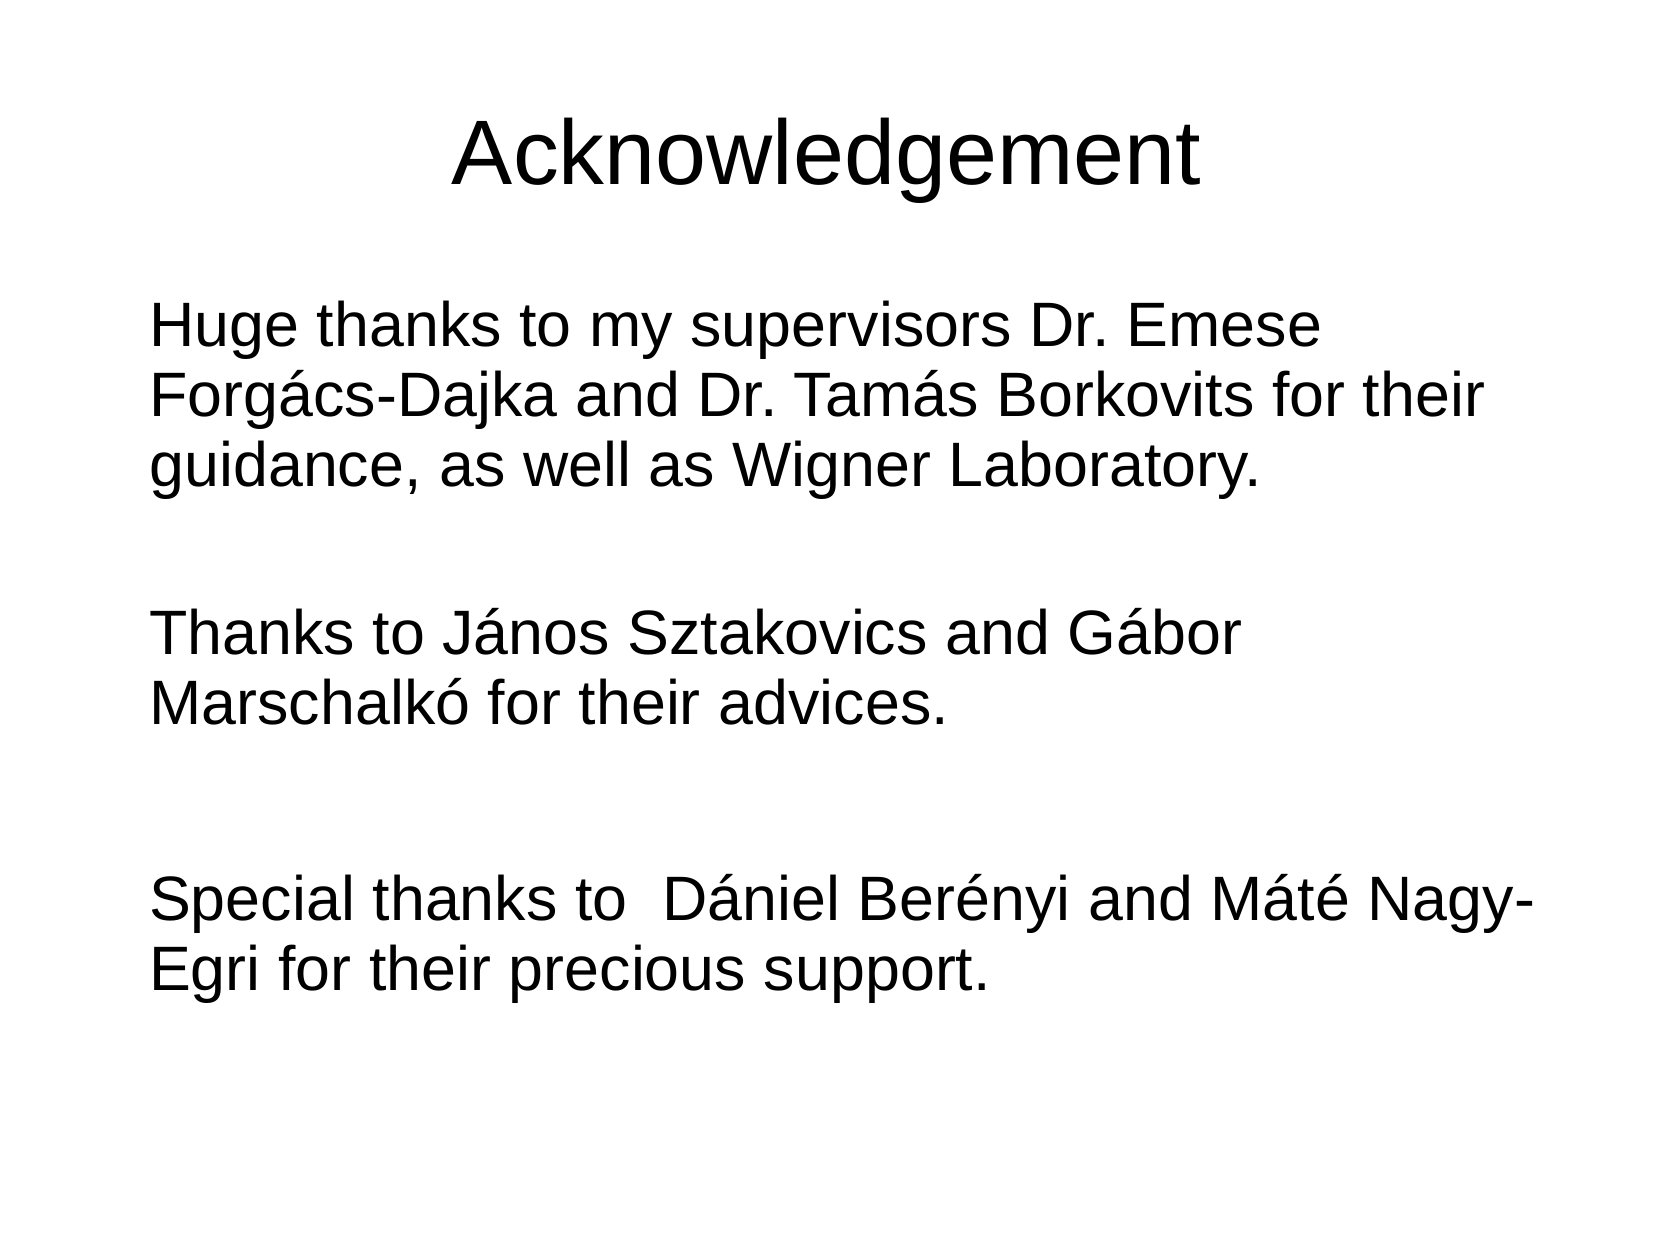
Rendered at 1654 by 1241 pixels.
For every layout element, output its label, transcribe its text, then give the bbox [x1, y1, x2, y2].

list Huge thanks to my supervisors Dr. Emese Forgács-Dajka and Dr. Tamás Borkovits for their guidance, as well as Wigner Laboratory. Thanks to János Sztakovics and Gábor Marschalkó for their advices. Special thanks to Dániel Berényi and Máté Nagy-Egri for their precious support. [82, 290, 1538, 1010]
title Acknowledgement [82, 49, 1571, 257]
